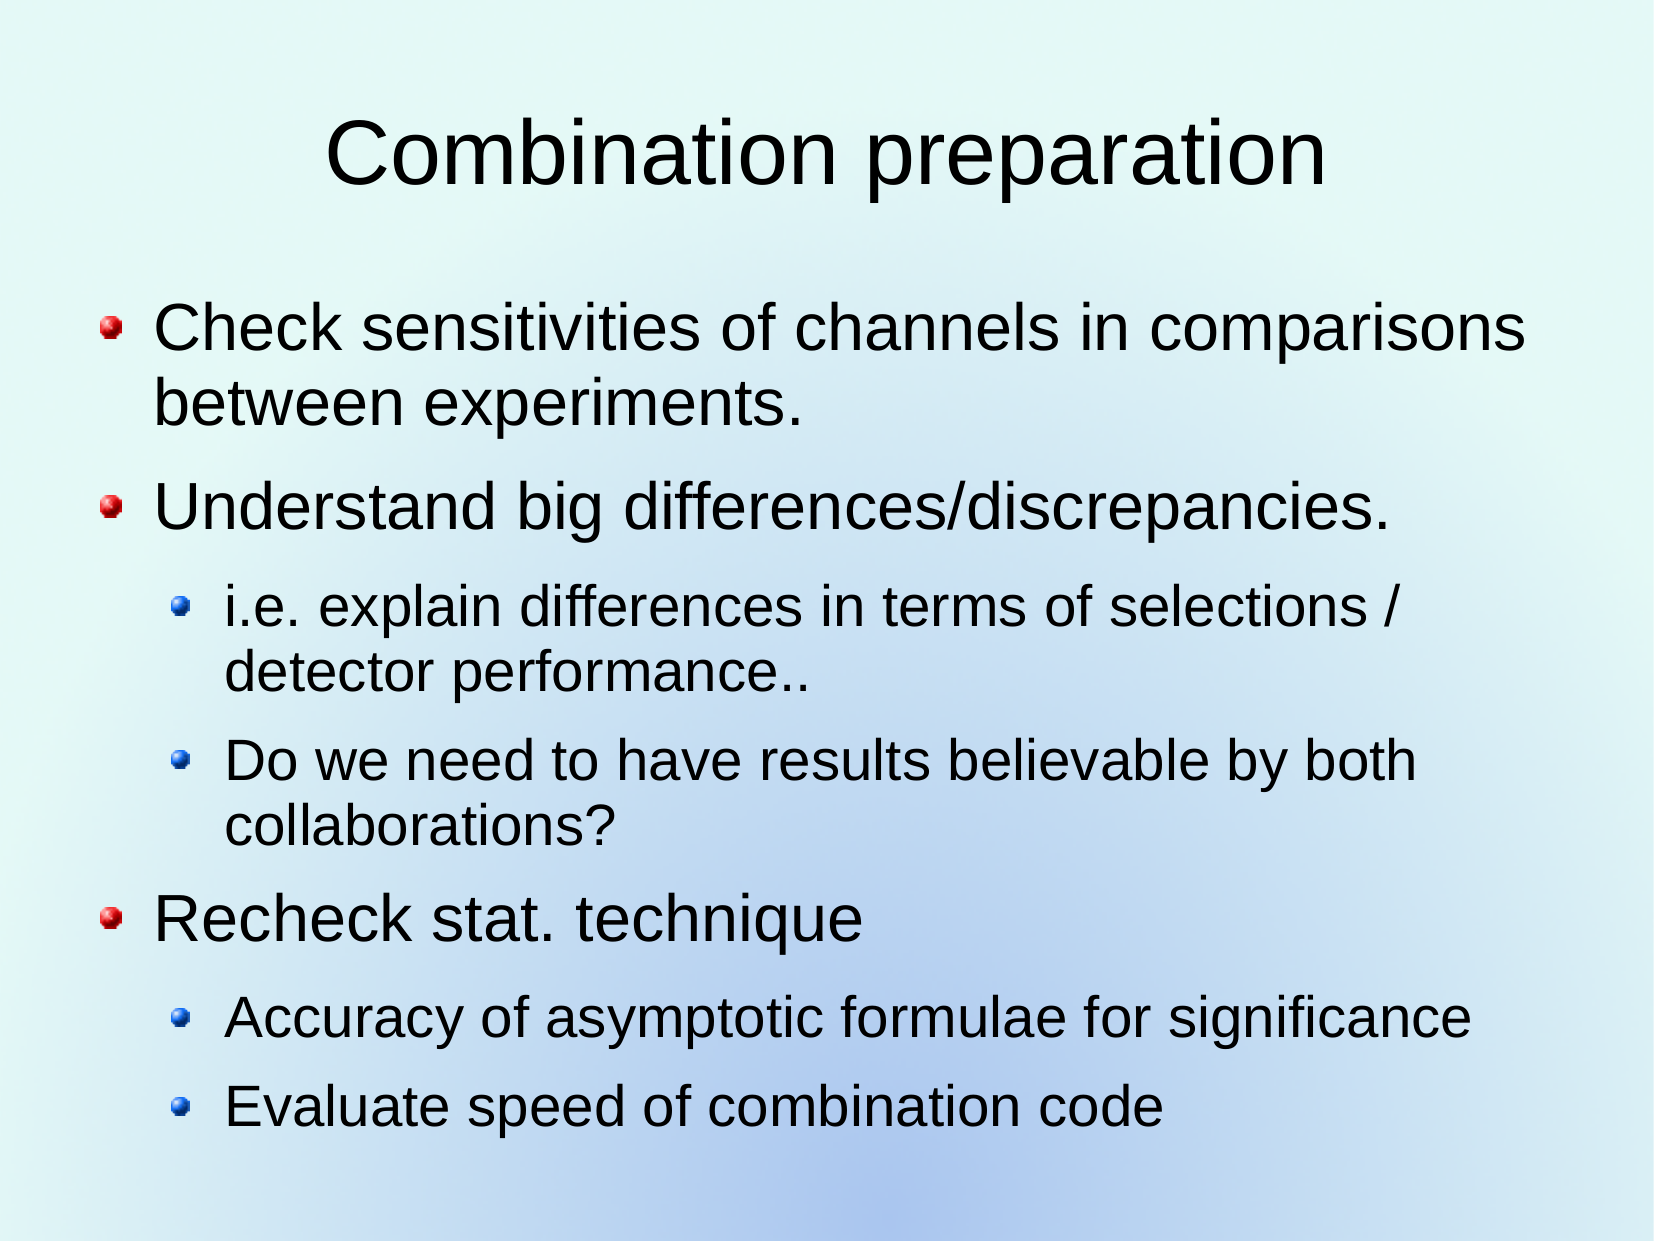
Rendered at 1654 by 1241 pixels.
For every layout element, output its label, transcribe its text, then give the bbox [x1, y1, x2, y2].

picture [0, 0, 1654, 1241]
title Combination preparation [82, 49, 1571, 257]
list Check sensitivities of channels in comparisons between experiments. Understand big differences/discrepancies. i.e. explain differences in terms of selections / detector performance.. Do we need to have results believable by both collaborations? Recheck stat. technique Accuracy of asymptotic formulae for significance Evaluate speed of combination code [82, 290, 1571, 1139]
